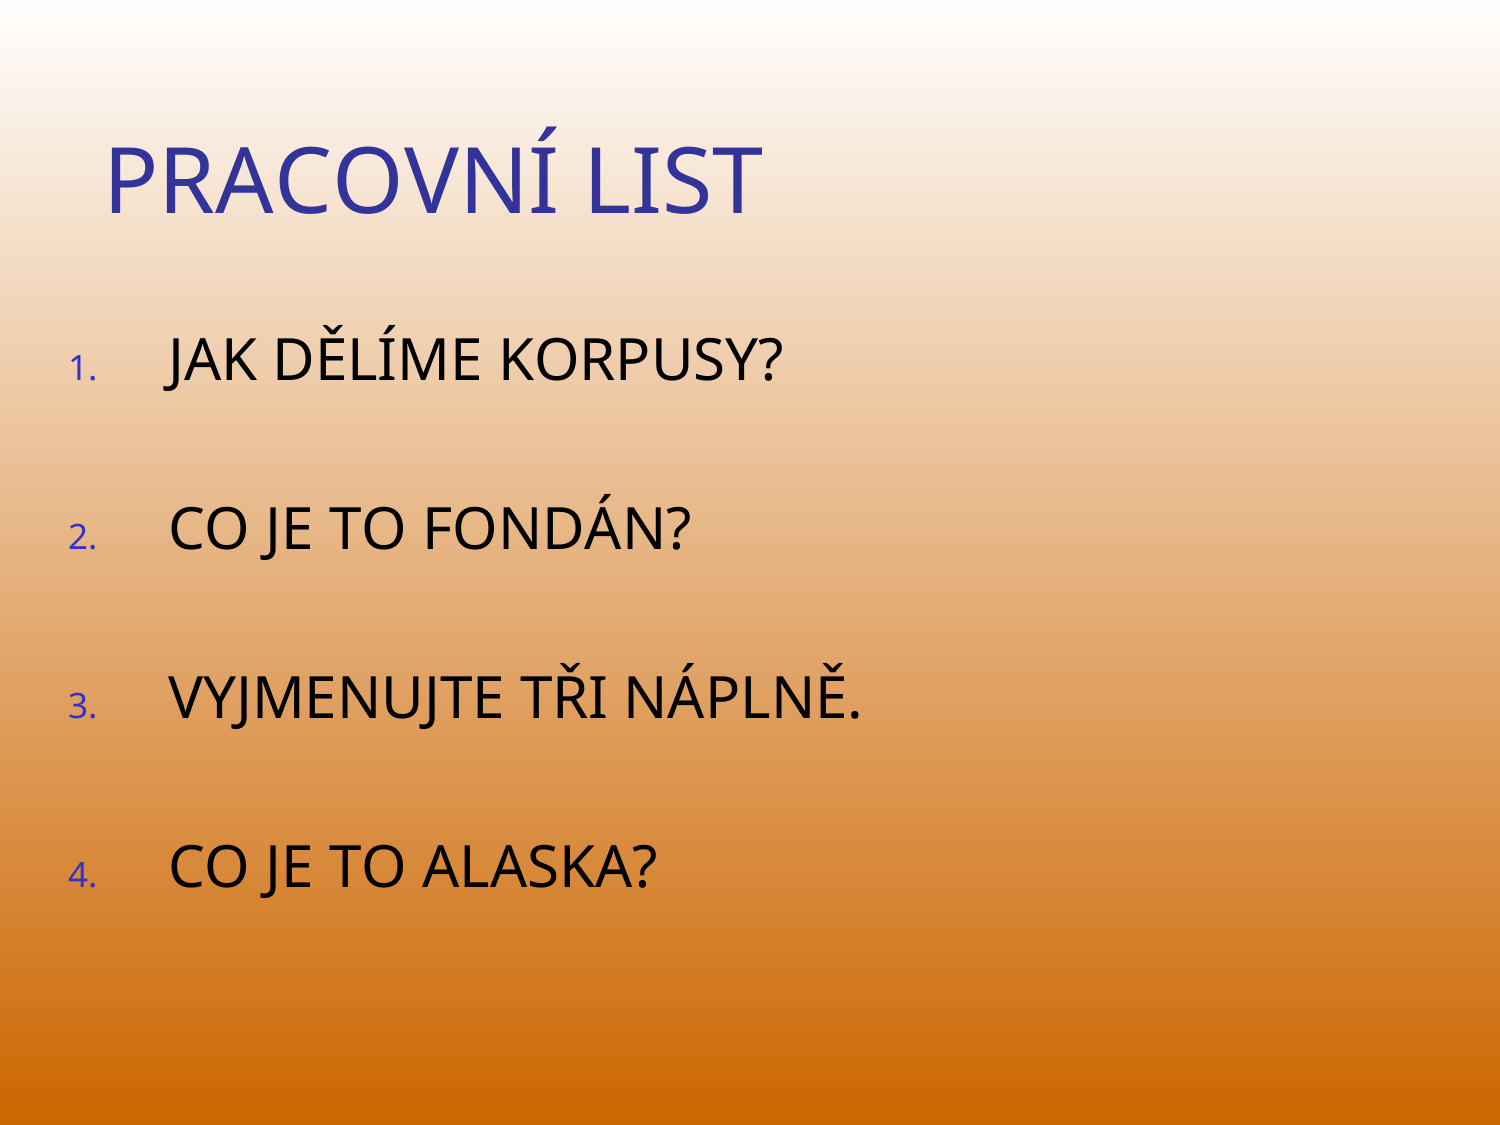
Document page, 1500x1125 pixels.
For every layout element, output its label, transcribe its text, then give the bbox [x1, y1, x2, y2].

title PRACOVNÍ LIST [88, 0, 1367, 240]
list JAK DĚLÍME KORPUSY? CO JE TO FONDÁN? VYJMENUJTE TŘI NÁPLNĚ. CO JE TO ALASKA? [53, 314, 1412, 1071]
